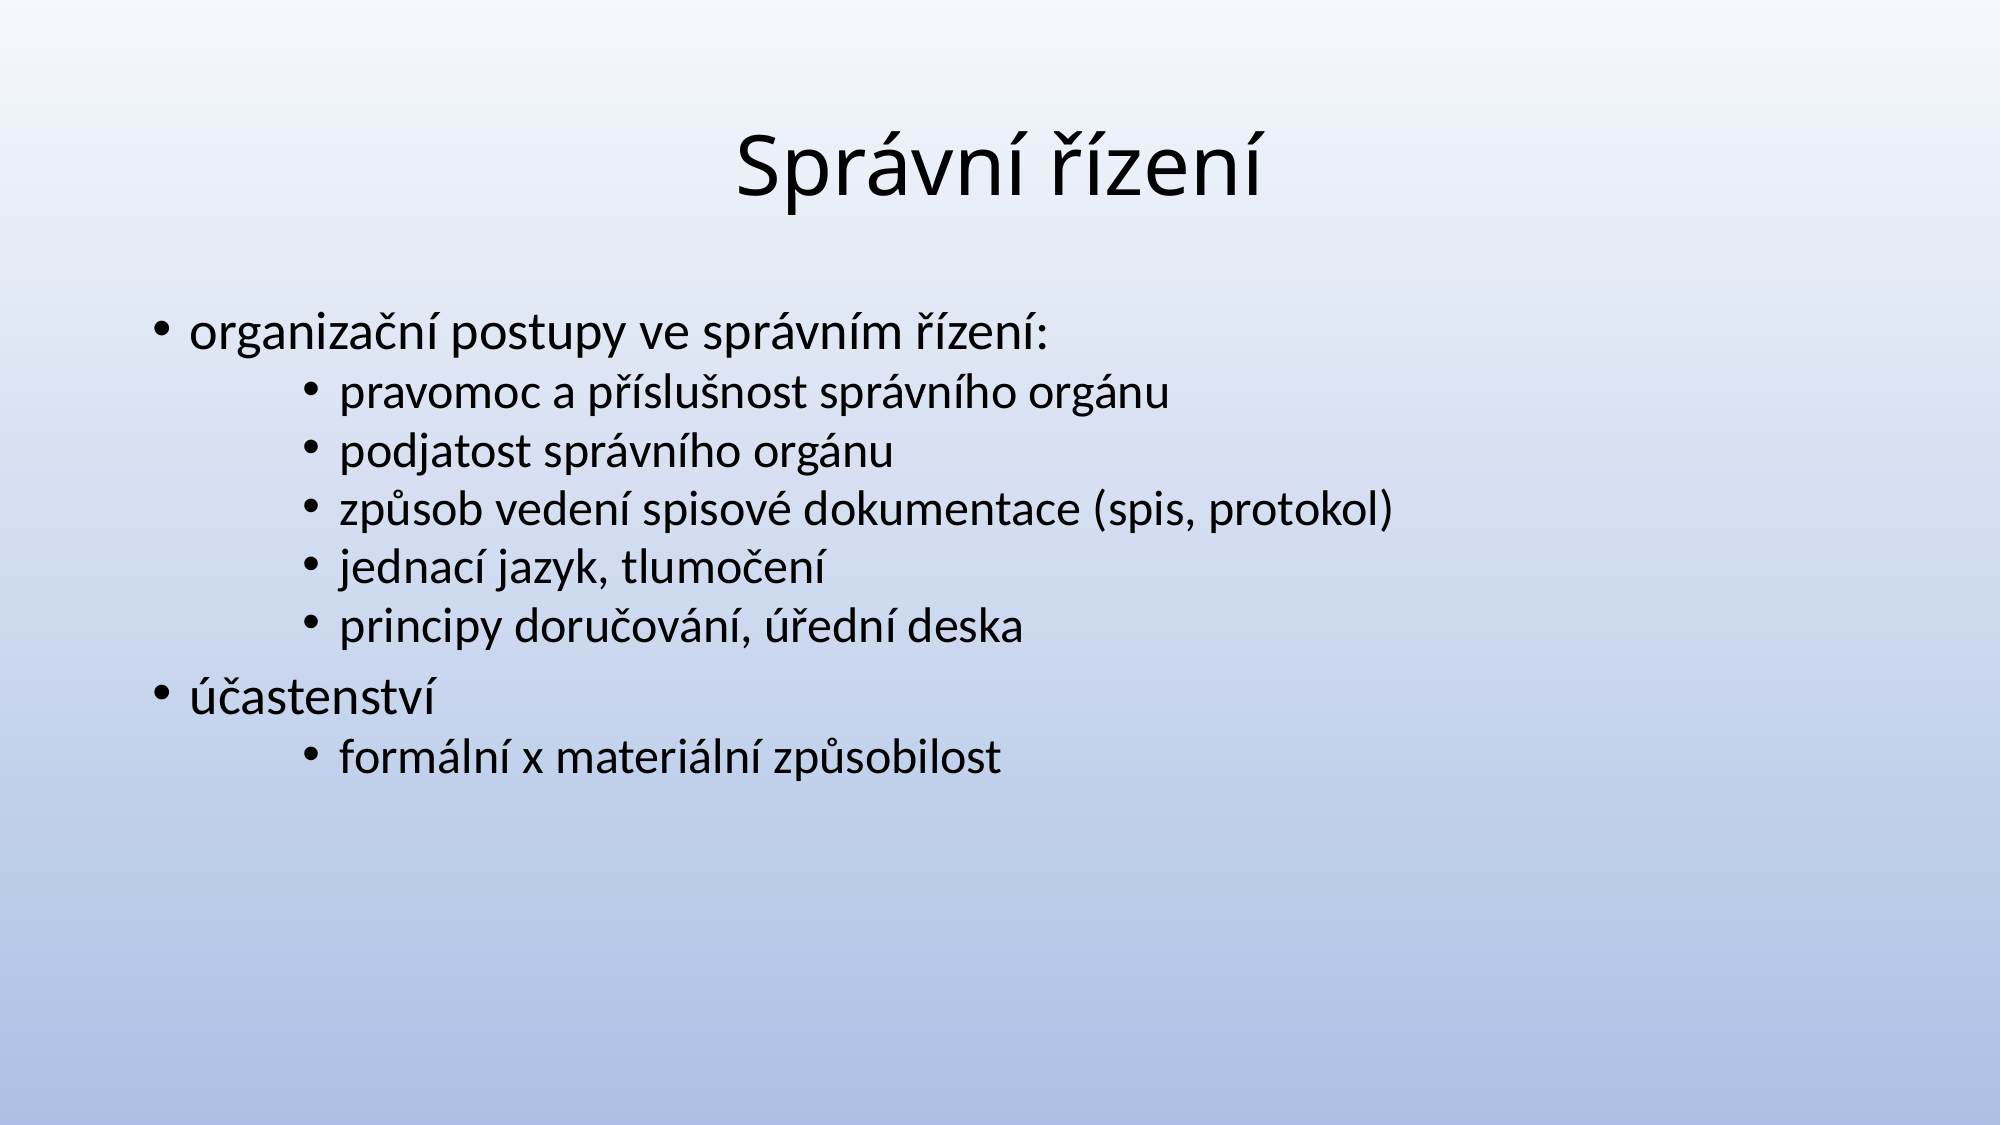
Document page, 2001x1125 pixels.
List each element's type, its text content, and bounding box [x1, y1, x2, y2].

list organizační postupy ve správním řízení: pravomoc a příslušnost správního orgánu podjatost správního orgánu způsob vedení spisové dokumentace (spis, protokol) jednací jazyk, tlumočení principy doručování, úřední deska účastenství formální x materiální způsobilost [137, 300, 1863, 1072]
title Správní řízení [137, 59, 1863, 278]
